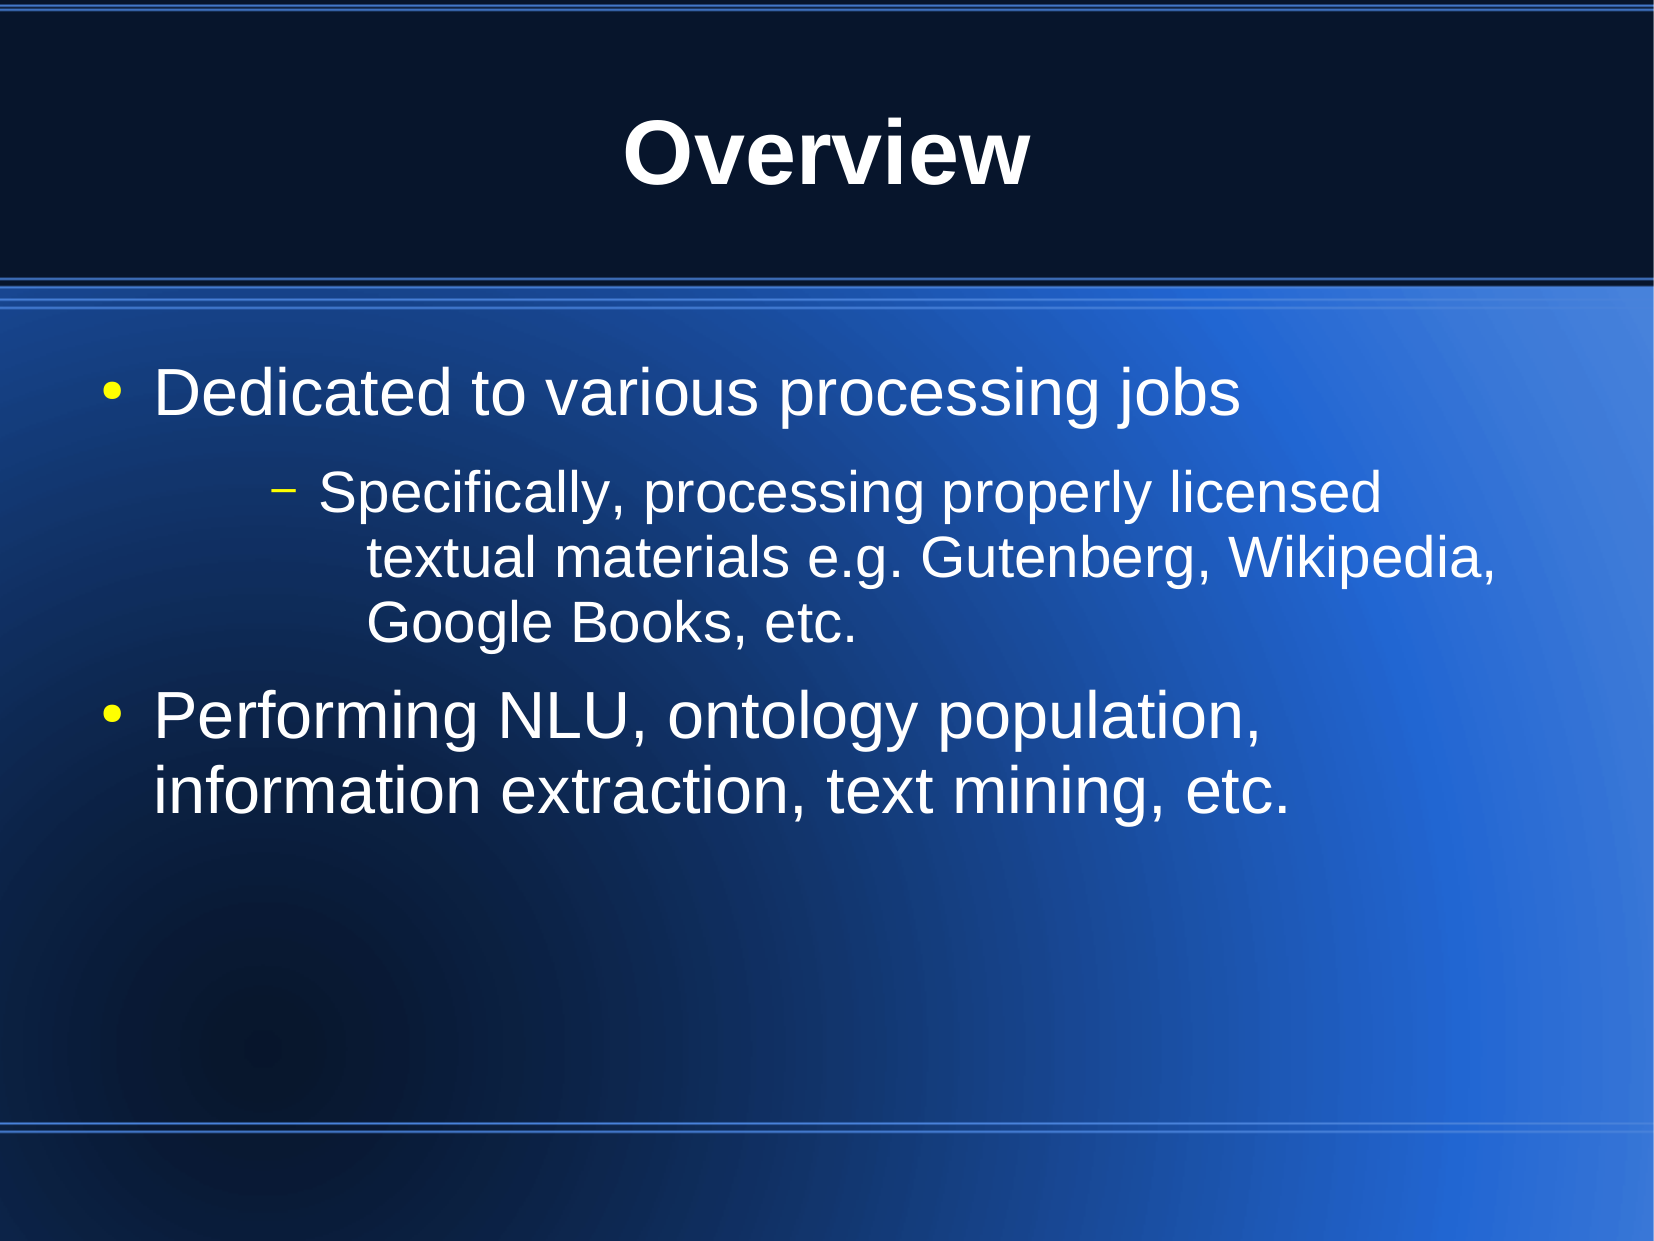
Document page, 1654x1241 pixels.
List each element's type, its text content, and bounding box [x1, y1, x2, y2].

list Dedicated to various processing jobs Specifically, processing properly licensed textual materials e.g. Gutenberg, Wikipedia, Google Books, etc. Performing NLU, ontology population, information extraction, text mining, etc. [82, 355, 1571, 1159]
title Overview [82, 49, 1571, 257]
picture [0, 0, 1654, 1241]
